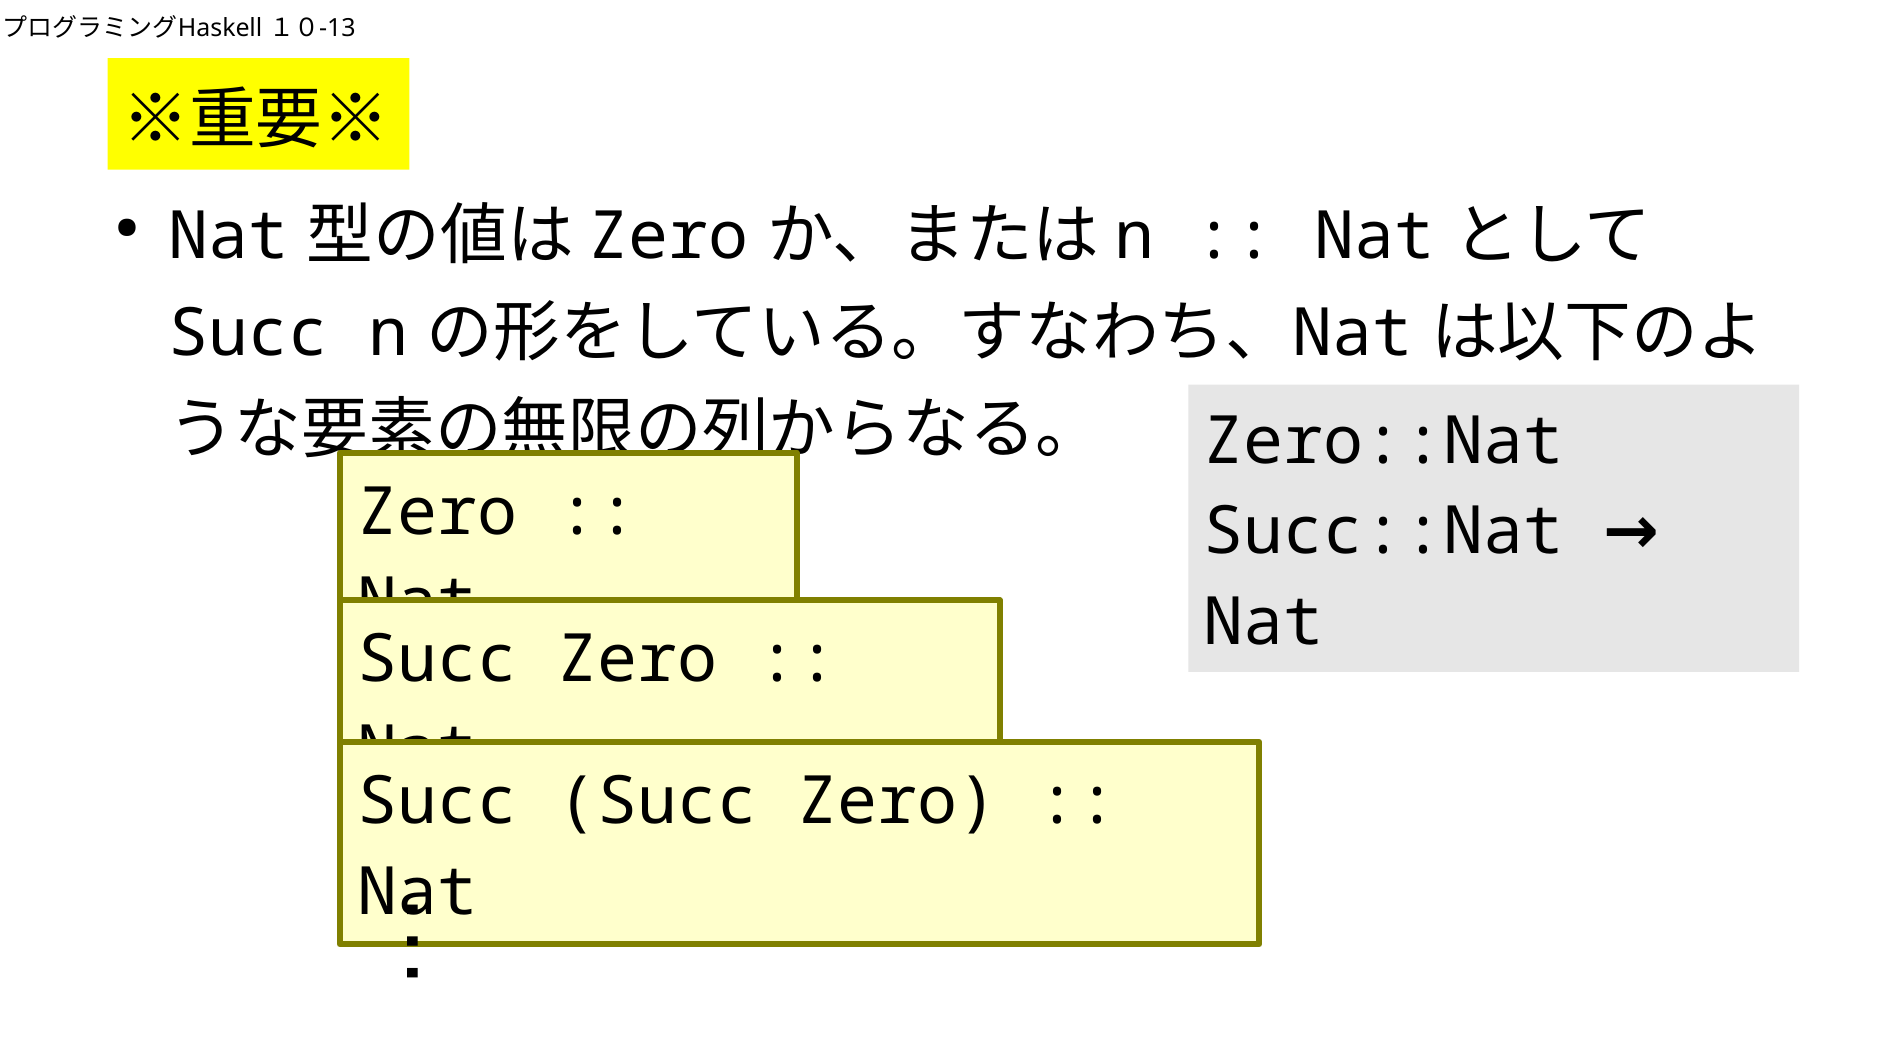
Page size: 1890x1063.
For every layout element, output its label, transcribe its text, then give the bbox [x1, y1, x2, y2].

text_box ※重要※ [107, 58, 410, 140]
text_box Succ Zero :: Nat [339, 600, 1000, 704]
text_box Succ (Succ Zero) :: Nat [339, 741, 1260, 846]
list Nat 型の値は Zero か、または n :: Nat として Succ n の形をしている。すなわち、Nat は以下のような要素の無限の列からなる。 [94, 177, 1796, 408]
text_box Zero::Nat Succ::Nat → Nat [1188, 384, 1800, 578]
text_box Zero :: Nat [339, 452, 797, 563]
text_box … [391, 888, 502, 1042]
